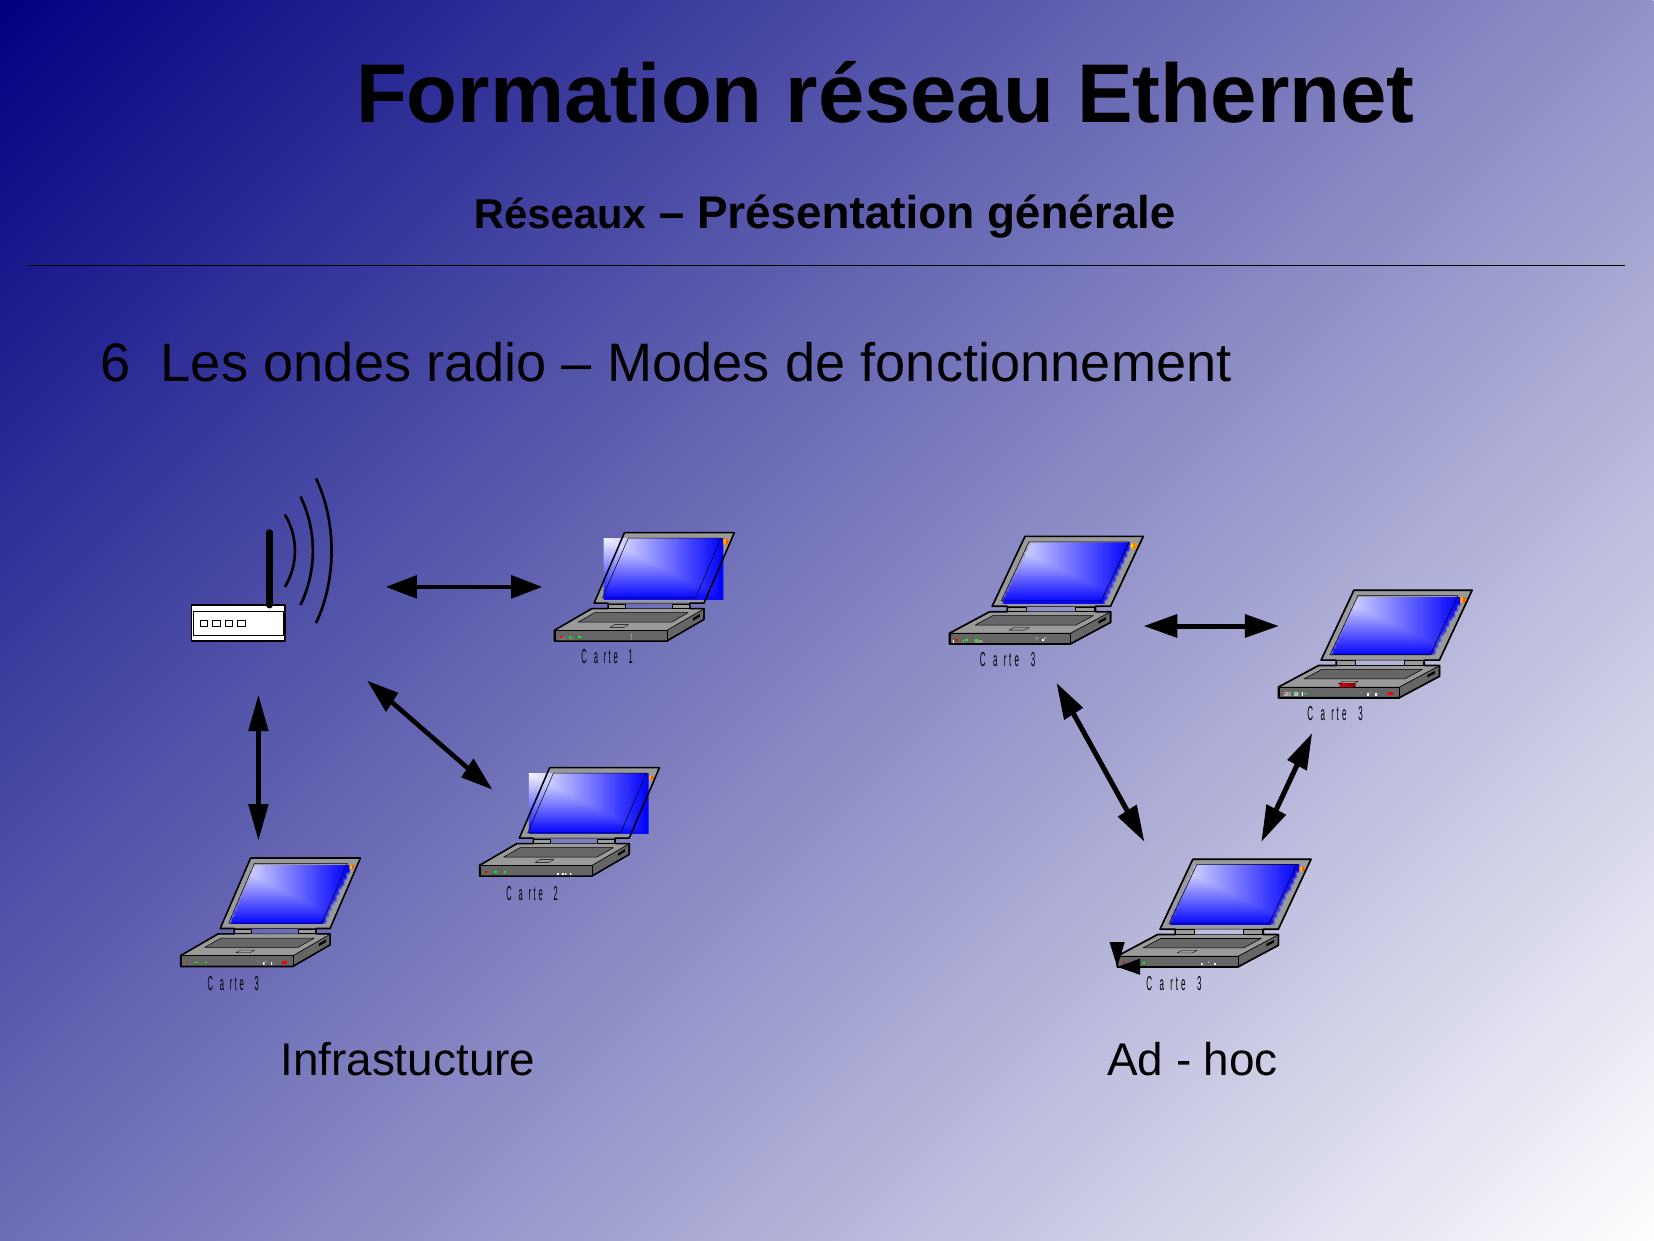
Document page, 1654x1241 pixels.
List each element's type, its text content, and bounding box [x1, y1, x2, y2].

text_box 6 Les ondes radio – Modes de fonctionnement [85, 324, 1249, 401]
text_box Infrastucture [265, 1026, 551, 1093]
text_box Réseaux – Présentation générale [29, 177, 1621, 265]
text_box Formation réseau Ethernet [324, 39, 1447, 148]
text_box Ad - hoc [1092, 1026, 1300, 1093]
chart [944, 531, 1477, 1004]
chart [147, 472, 739, 1004]
text_box Réseaux – Présentation générale [29, 266, 1621, 354]
